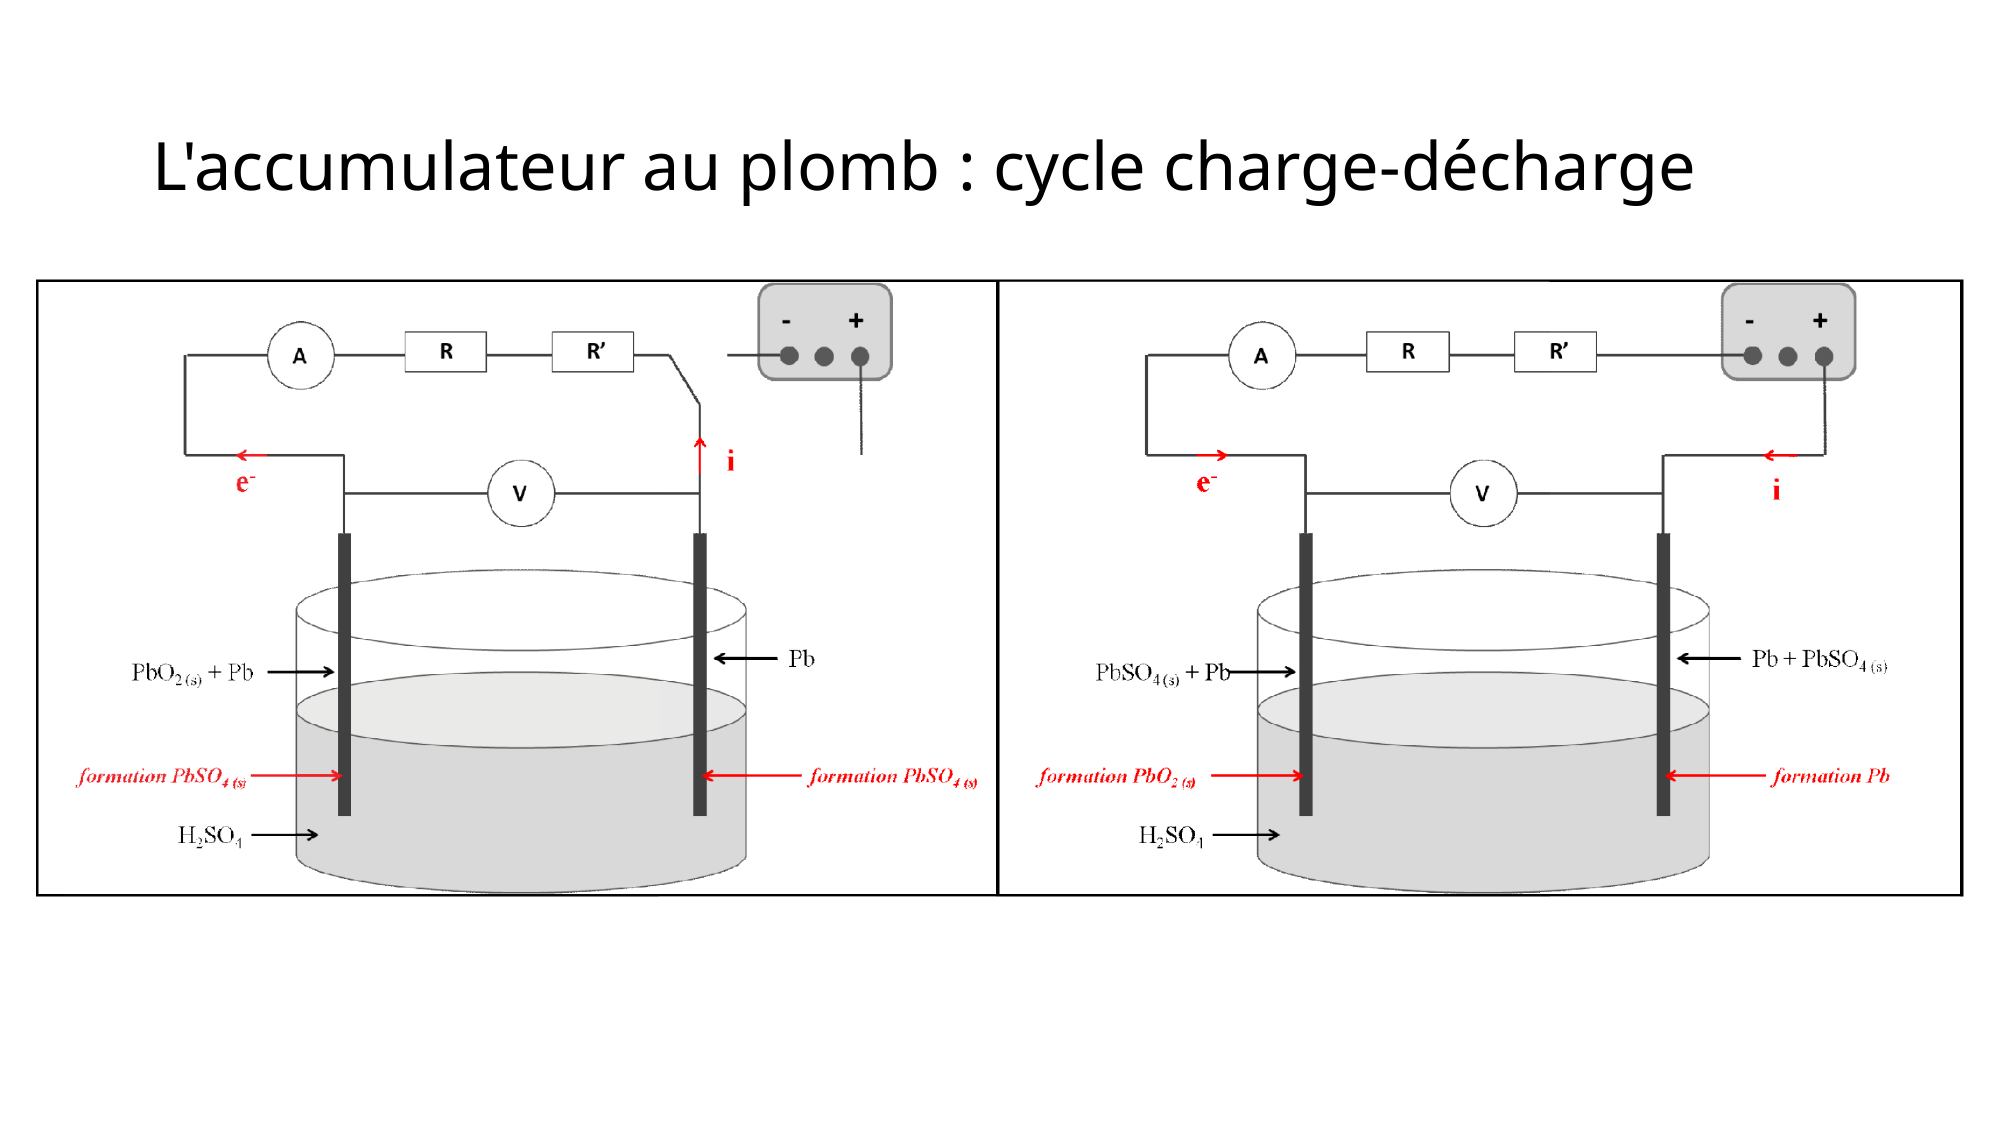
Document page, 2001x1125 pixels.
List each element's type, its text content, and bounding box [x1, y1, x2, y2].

title L'accumulateur au plomb : cycle charge-décharge [137, 59, 1863, 276]
picture [33, 276, 1967, 902]
